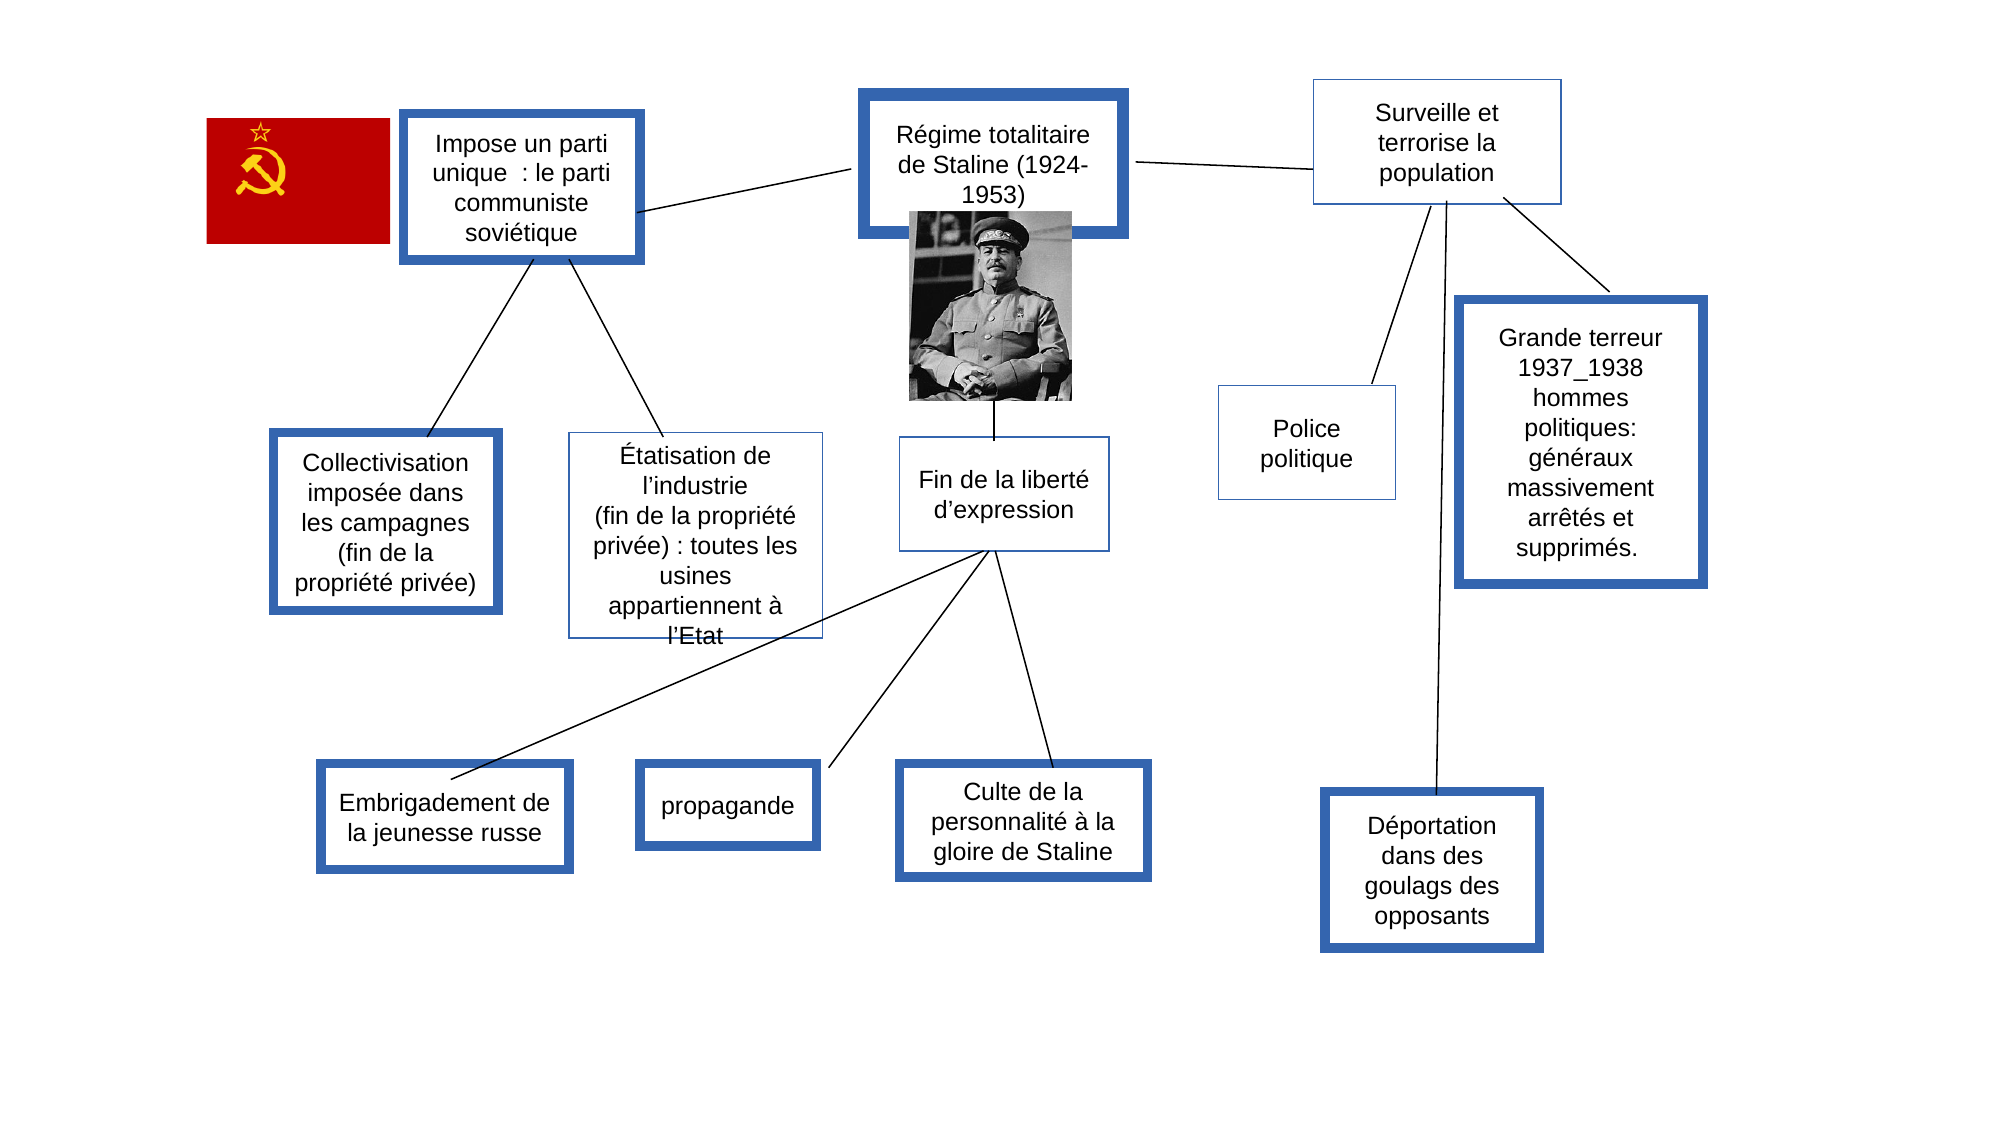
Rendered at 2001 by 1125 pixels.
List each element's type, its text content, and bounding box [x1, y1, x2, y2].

text_box propagande [639, 763, 817, 846]
text_box Fin de la liberté d’expression [899, 436, 1110, 551]
text_box Surveille et terrorise la population [1313, 79, 1562, 205]
text_box Étatisation de l’industrie (fin de la propriété privée) : toutes les usines appartiennent à l’Etat [568, 432, 823, 638]
picture [206, 118, 391, 244]
text_box Police politique [1218, 385, 1396, 500]
text_box Impose un parti unique : le parti communiste soviétique [403, 113, 640, 260]
text_box Embrigadement de la jeunesse russe [320, 763, 570, 870]
text_box Régime totalitaire de Staline (1924-1953) [864, 94, 1124, 233]
text_box Collectivisation imposée dans les campagnes (fin de la propriété privée) [273, 432, 499, 611]
text_box Culte de la personnalité à la gloire de Staline [899, 763, 1148, 878]
picture [909, 211, 1072, 401]
text_box Déportation dans des goulags des opposants [1325, 791, 1540, 949]
text_box Grande terreur 1937_1938 hommes politiques: généraux massivement arrêtés et supprimés. [1458, 299, 1703, 585]
